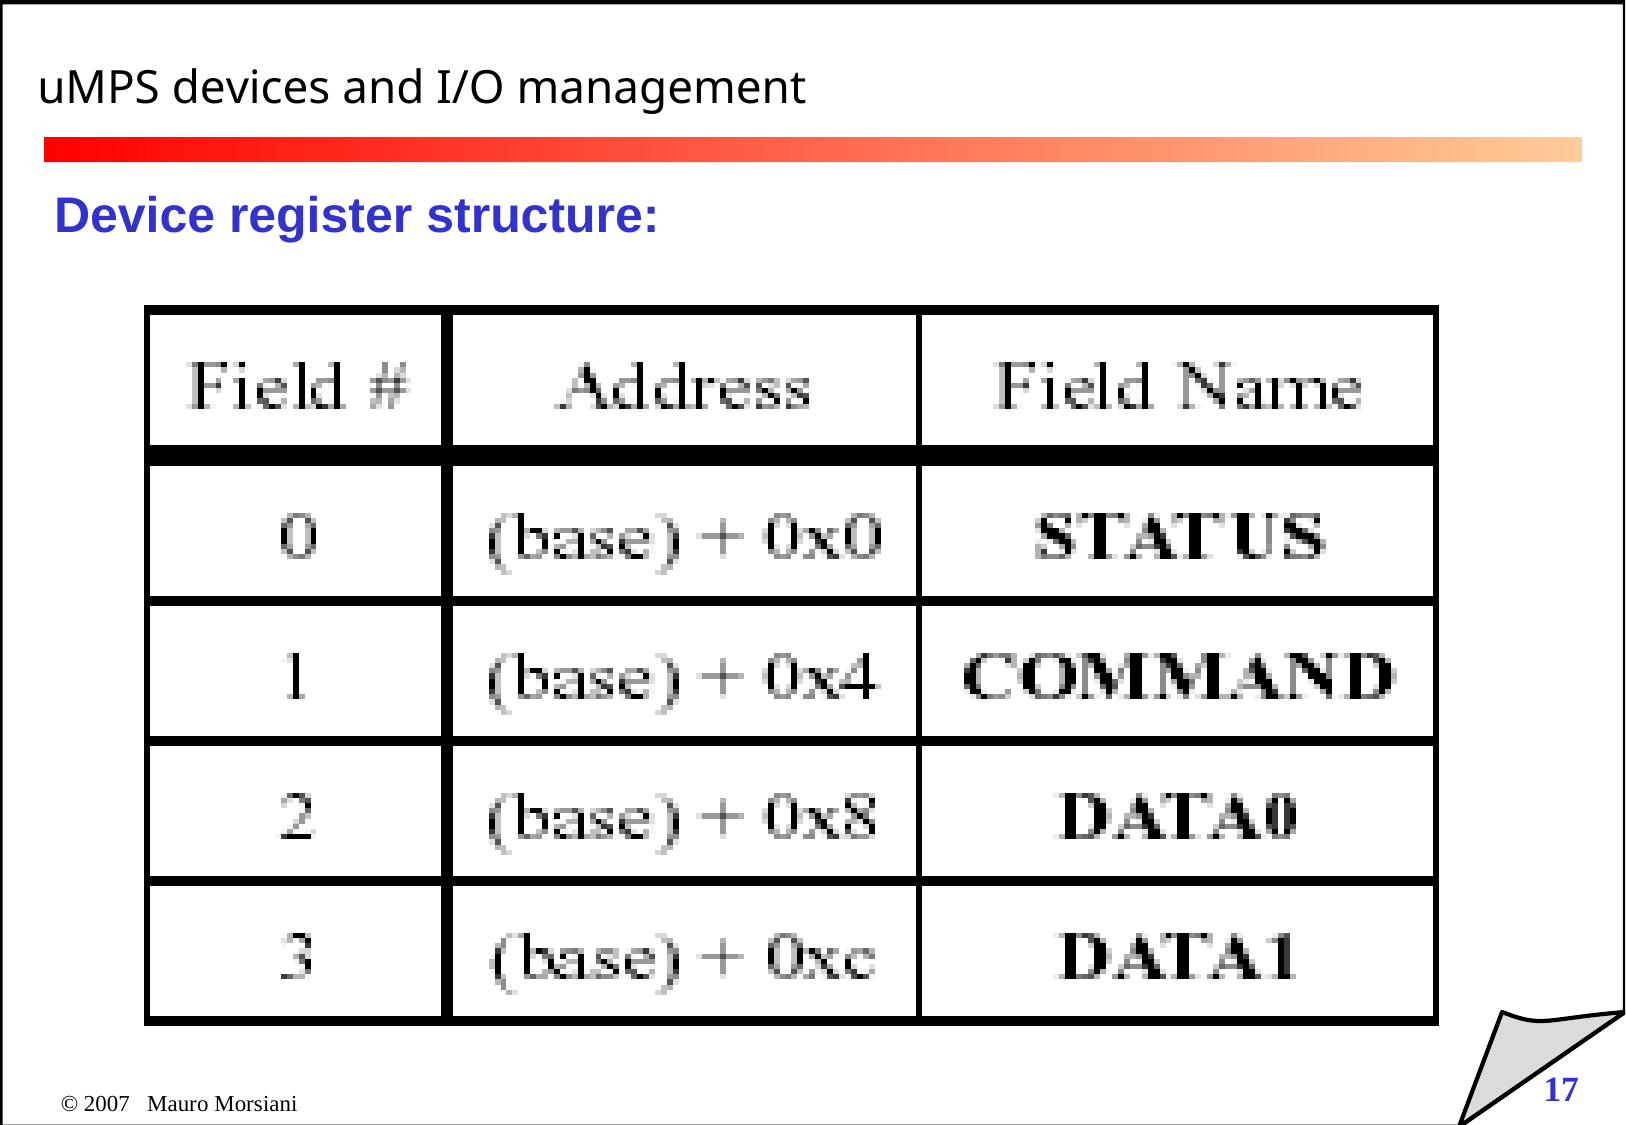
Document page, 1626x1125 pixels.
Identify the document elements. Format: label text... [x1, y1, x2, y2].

picture [127, 492, 1451, 1037]
list Device register structure: [54, 187, 1557, 492]
title uMPS devices and I/O management [37, 44, 1587, 130]
